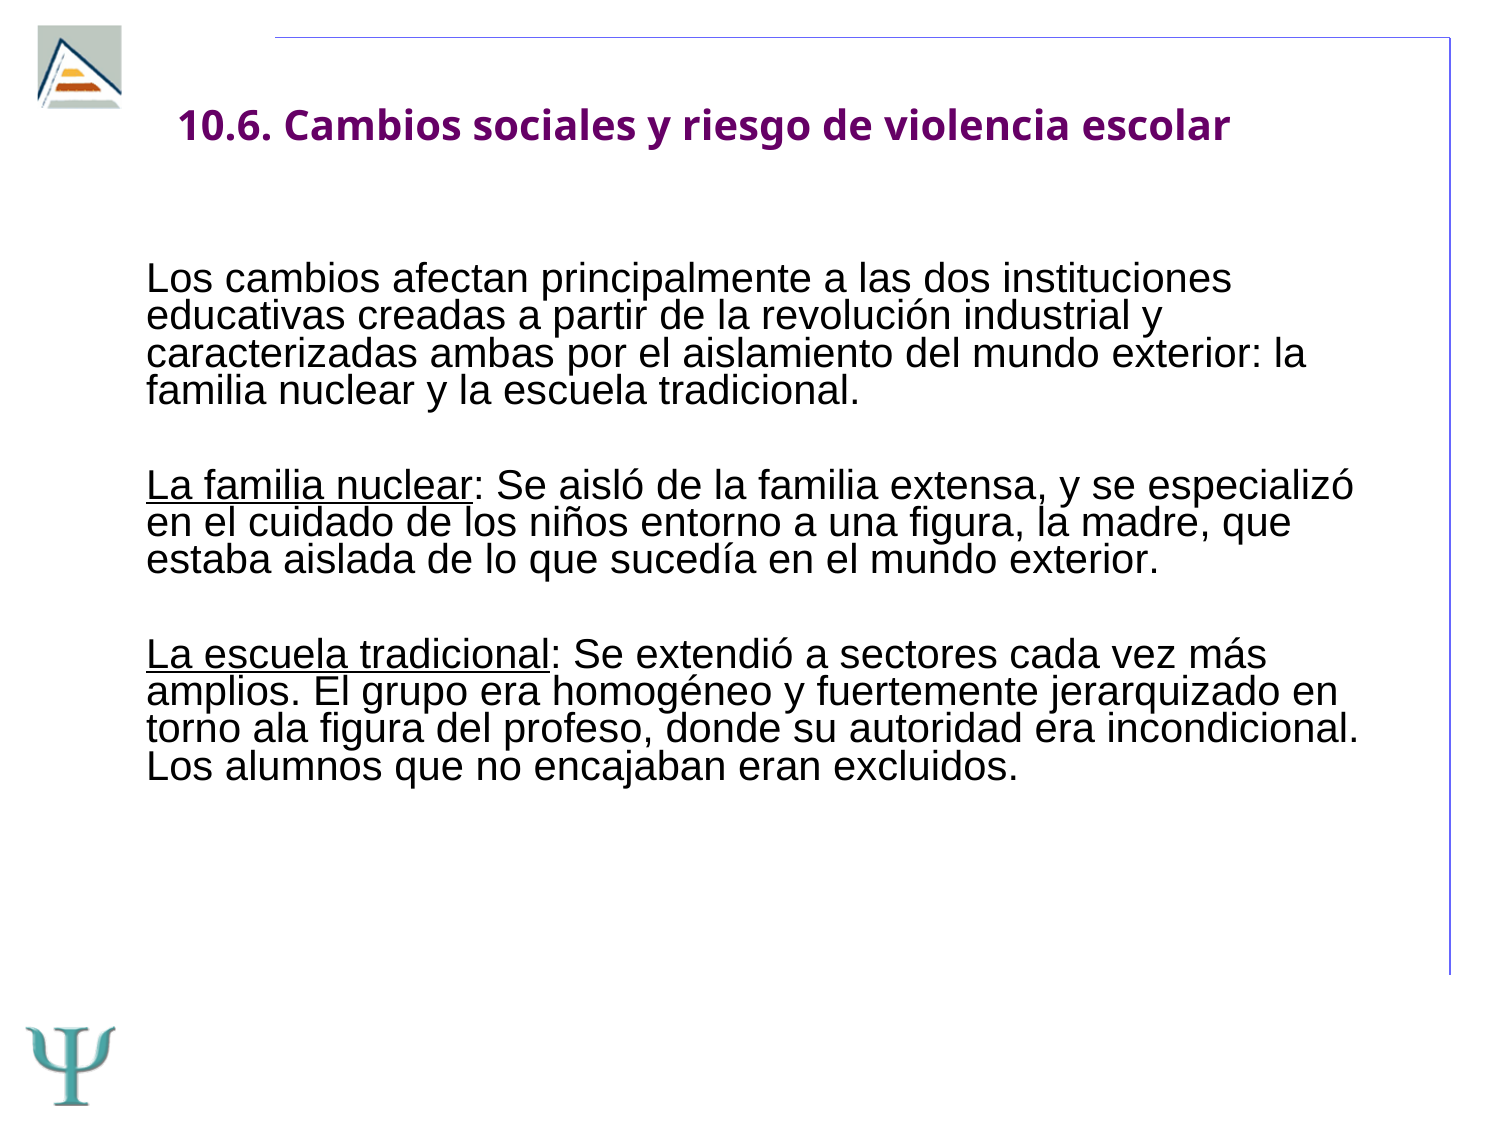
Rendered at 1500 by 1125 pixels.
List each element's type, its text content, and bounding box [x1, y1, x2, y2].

picture [24, 1024, 116, 1106]
picture [37, 24, 122, 109]
title 10.6. Cambios sociales y riesgo de violencia escolar [135, 78, 1274, 171]
list Los cambios afectan principalmente a las dos instituciones educativas creadas a partir de la revolución industrial y caracterizadas ambas por el aislamiento del mundo exterior: la familia nuclear y la escuela tradicional. La familia nuclear: Se aisló de la familia extensa, y se especializó en el cuidado de los niños entorno a una figura, la madre, que estaba aislada de lo que sucedía en el mundo exterior. La escuela tradicional: Se extendió a sectores cada vez más amplios. El grupo era homogéneo y fuertemente jerarquizado en torno ala figura del profeso, donde su autoridad era incondicional. Los alumnos que no encajaban eran excluidos. [75, 255, 1426, 1091]
